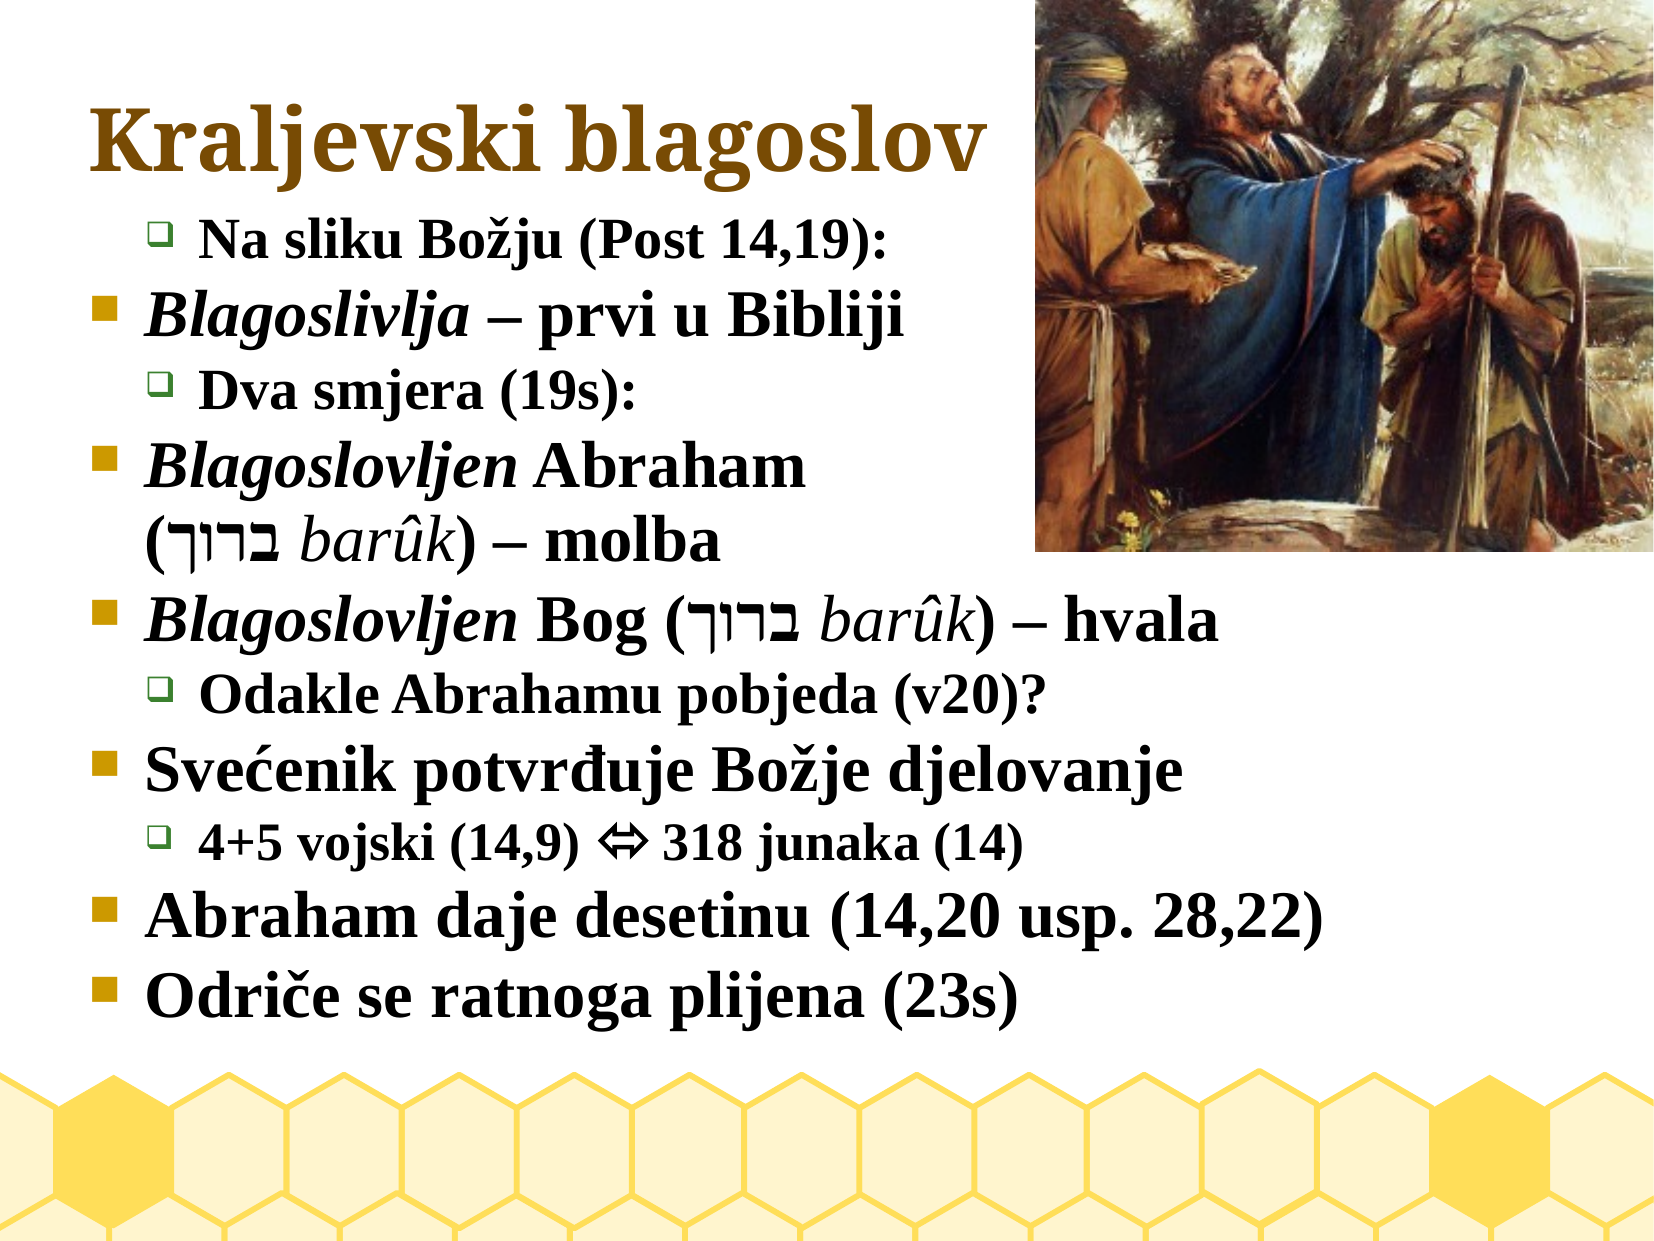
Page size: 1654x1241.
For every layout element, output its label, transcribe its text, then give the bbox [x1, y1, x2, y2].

list Na sliku Božju (Post 14,19): Blagoslivlja – prvi u Bibliji Dva smjera (19s): Blagoslovljen Abraham (ברוך barûk) – molba Blagoslovljen Bog (ברוך barûk) – hvala Odakle Abrahamu pobjeda (v20)? Svećenik potvrđuje Božje djelovanje 4+5 vojski (14,9)  318 junaka (14) Abraham daje desetinu (14,20 usp. 28,22) Odriče se ratnoga plijena (23s) [88, 206, 1536, 1063]
title Kraljevski blagoslov [88, 39, 1035, 206]
picture [1035, 0, 1654, 552]
